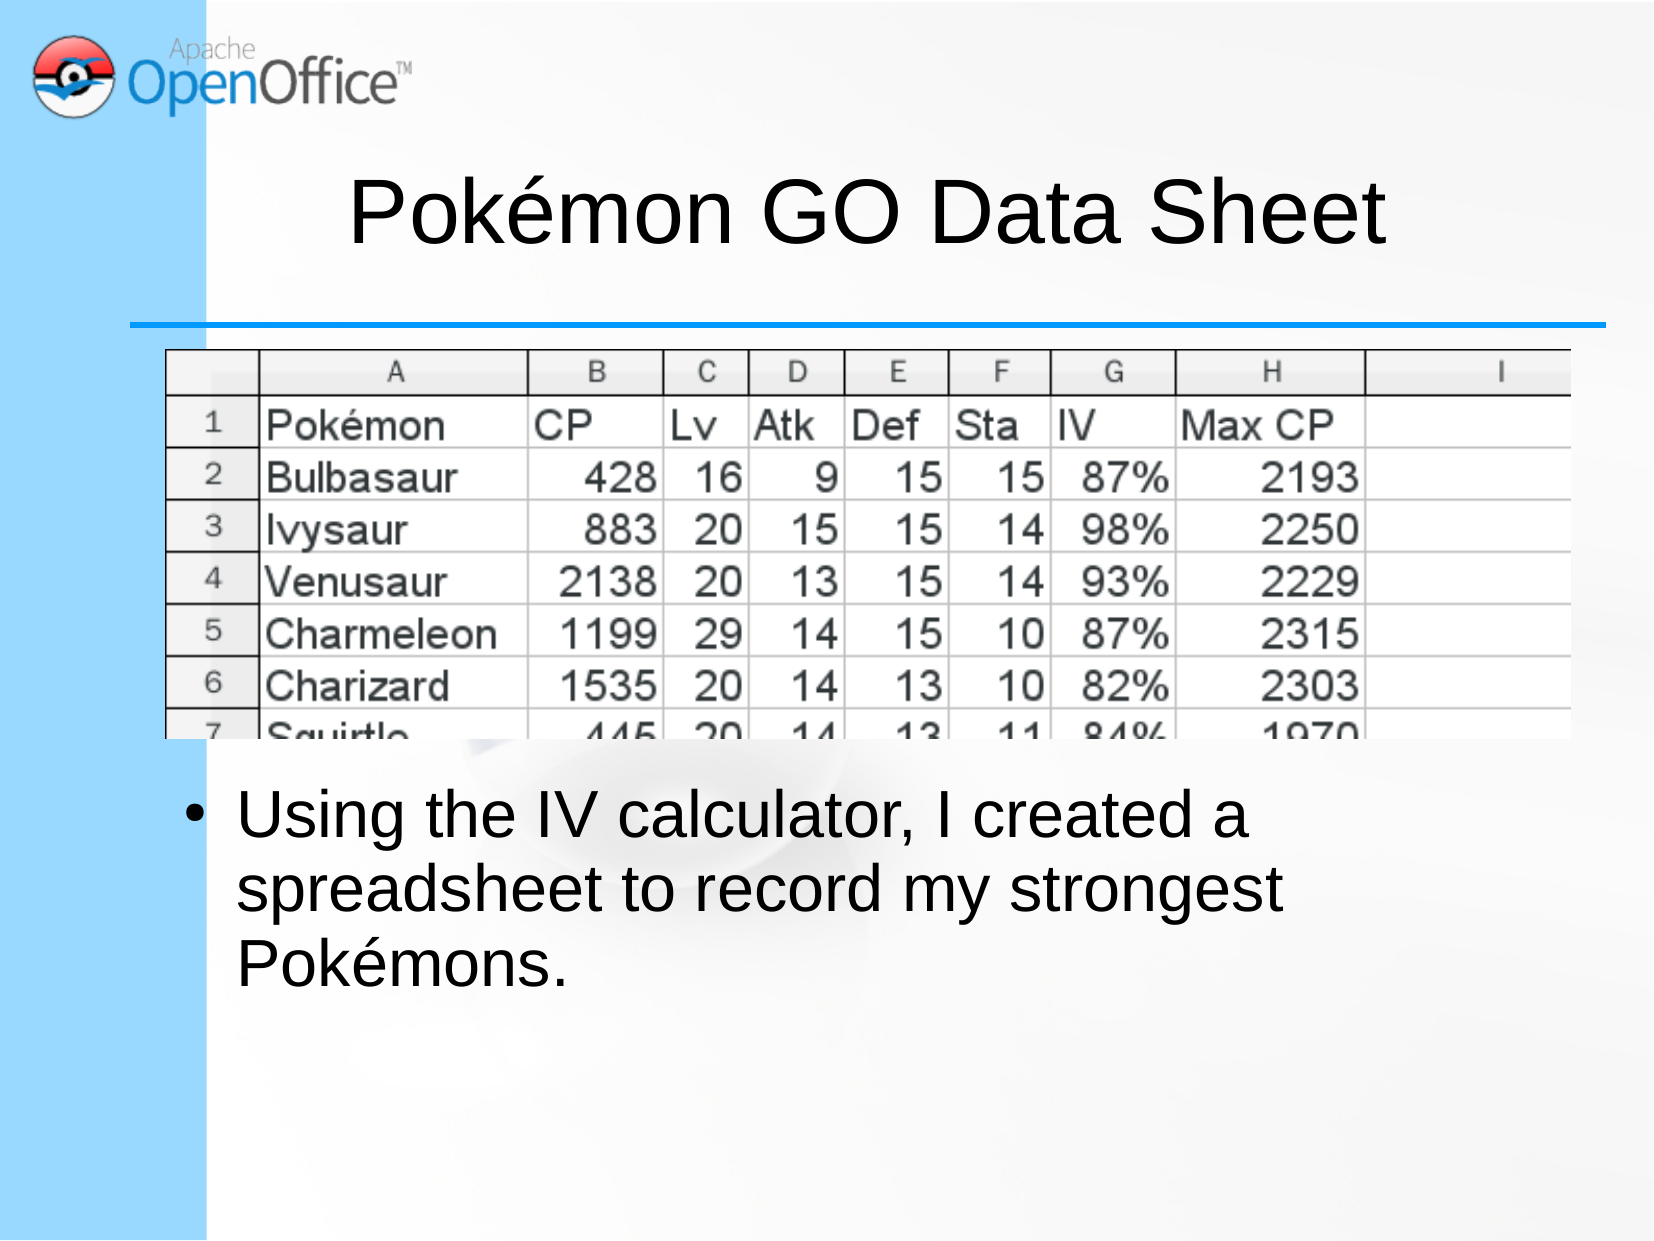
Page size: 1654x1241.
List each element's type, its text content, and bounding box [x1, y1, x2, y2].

list Using the IV calculator, I created a spreadsheet to record my strongest Pokémons. [165, 776, 1571, 1167]
title Pokémon GO Data Sheet [165, 108, 1571, 316]
picture [31, 2, 1654, 1241]
